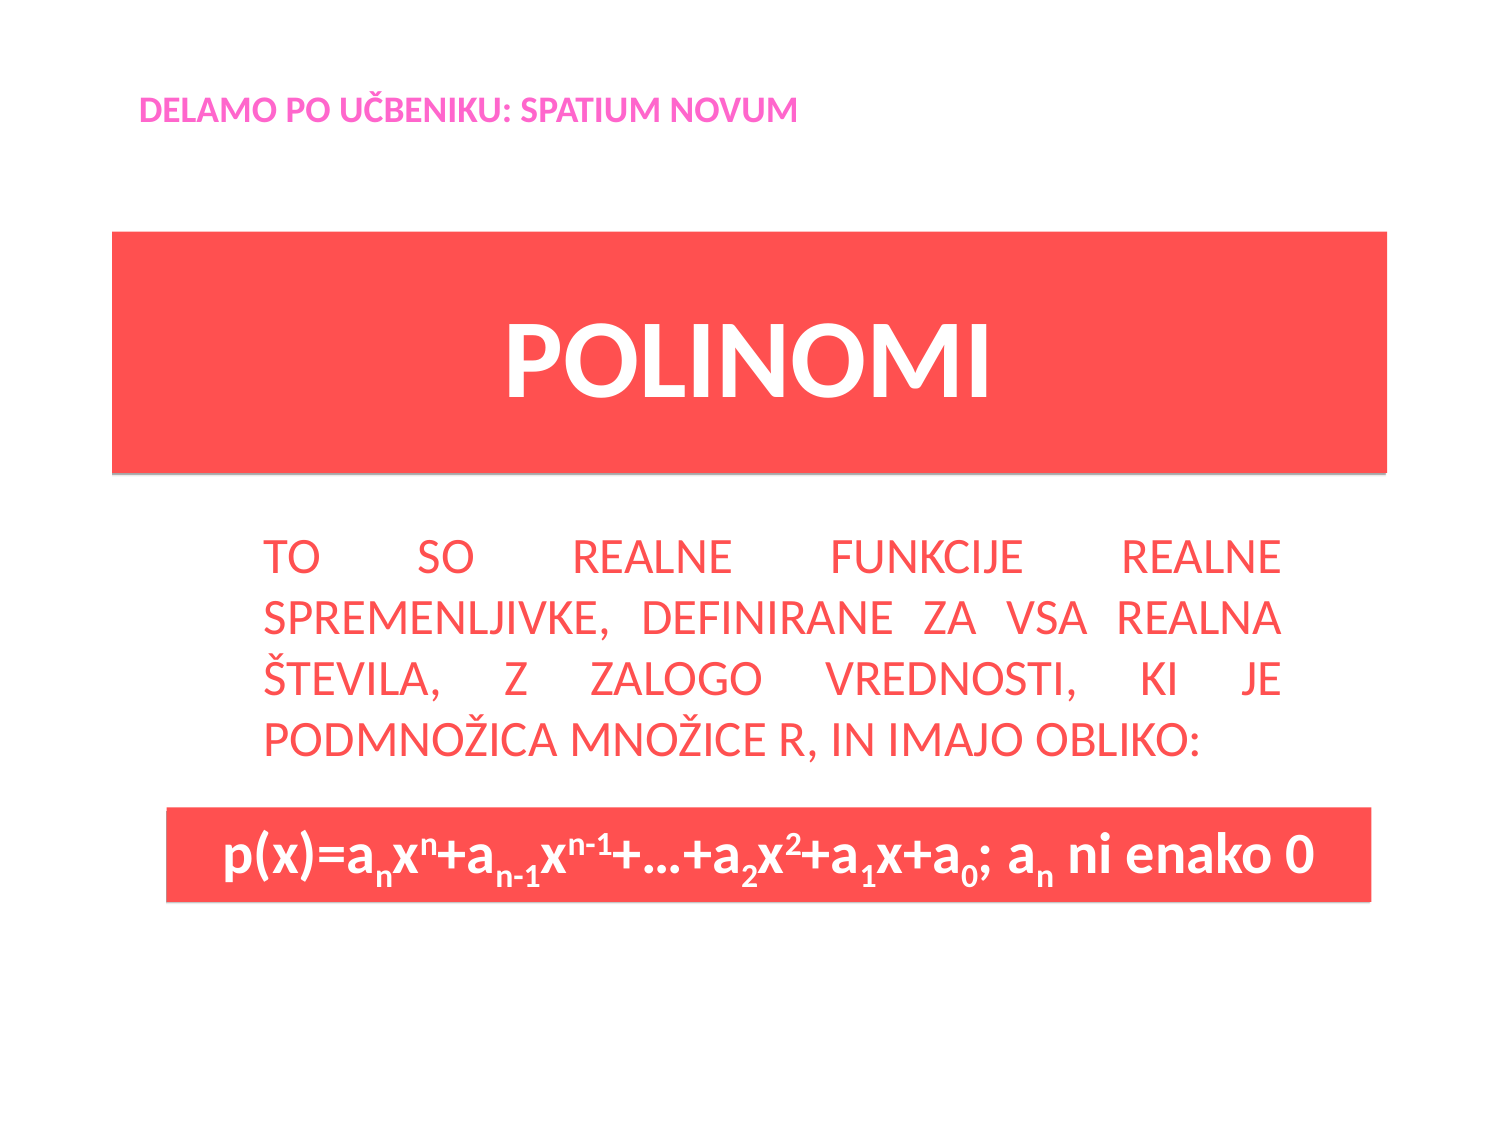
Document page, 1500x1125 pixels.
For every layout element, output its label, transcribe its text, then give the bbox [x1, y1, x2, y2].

title POLINOMI [112, 231, 1388, 473]
subtitle TO SO REALNE FUNKCIJE REALNE SPREMENLJIVKE, DEFINIRANE ZA VSA REALNA ŠTEVILA, Z ZALOGO VREDNOSTI, KI JE PODMNOŽICA MNOŽICE R, IN IMAJO OBLIKO: [248, 515, 1299, 775]
text_box p(x)=anxn+an-1xn-1+…+a2x2+a1x+a0; an ni enako 0 [166, 807, 1372, 902]
text_box DELAMO PO UČBENIKU: SPATIUM NOVUM [123, 78, 1235, 138]
